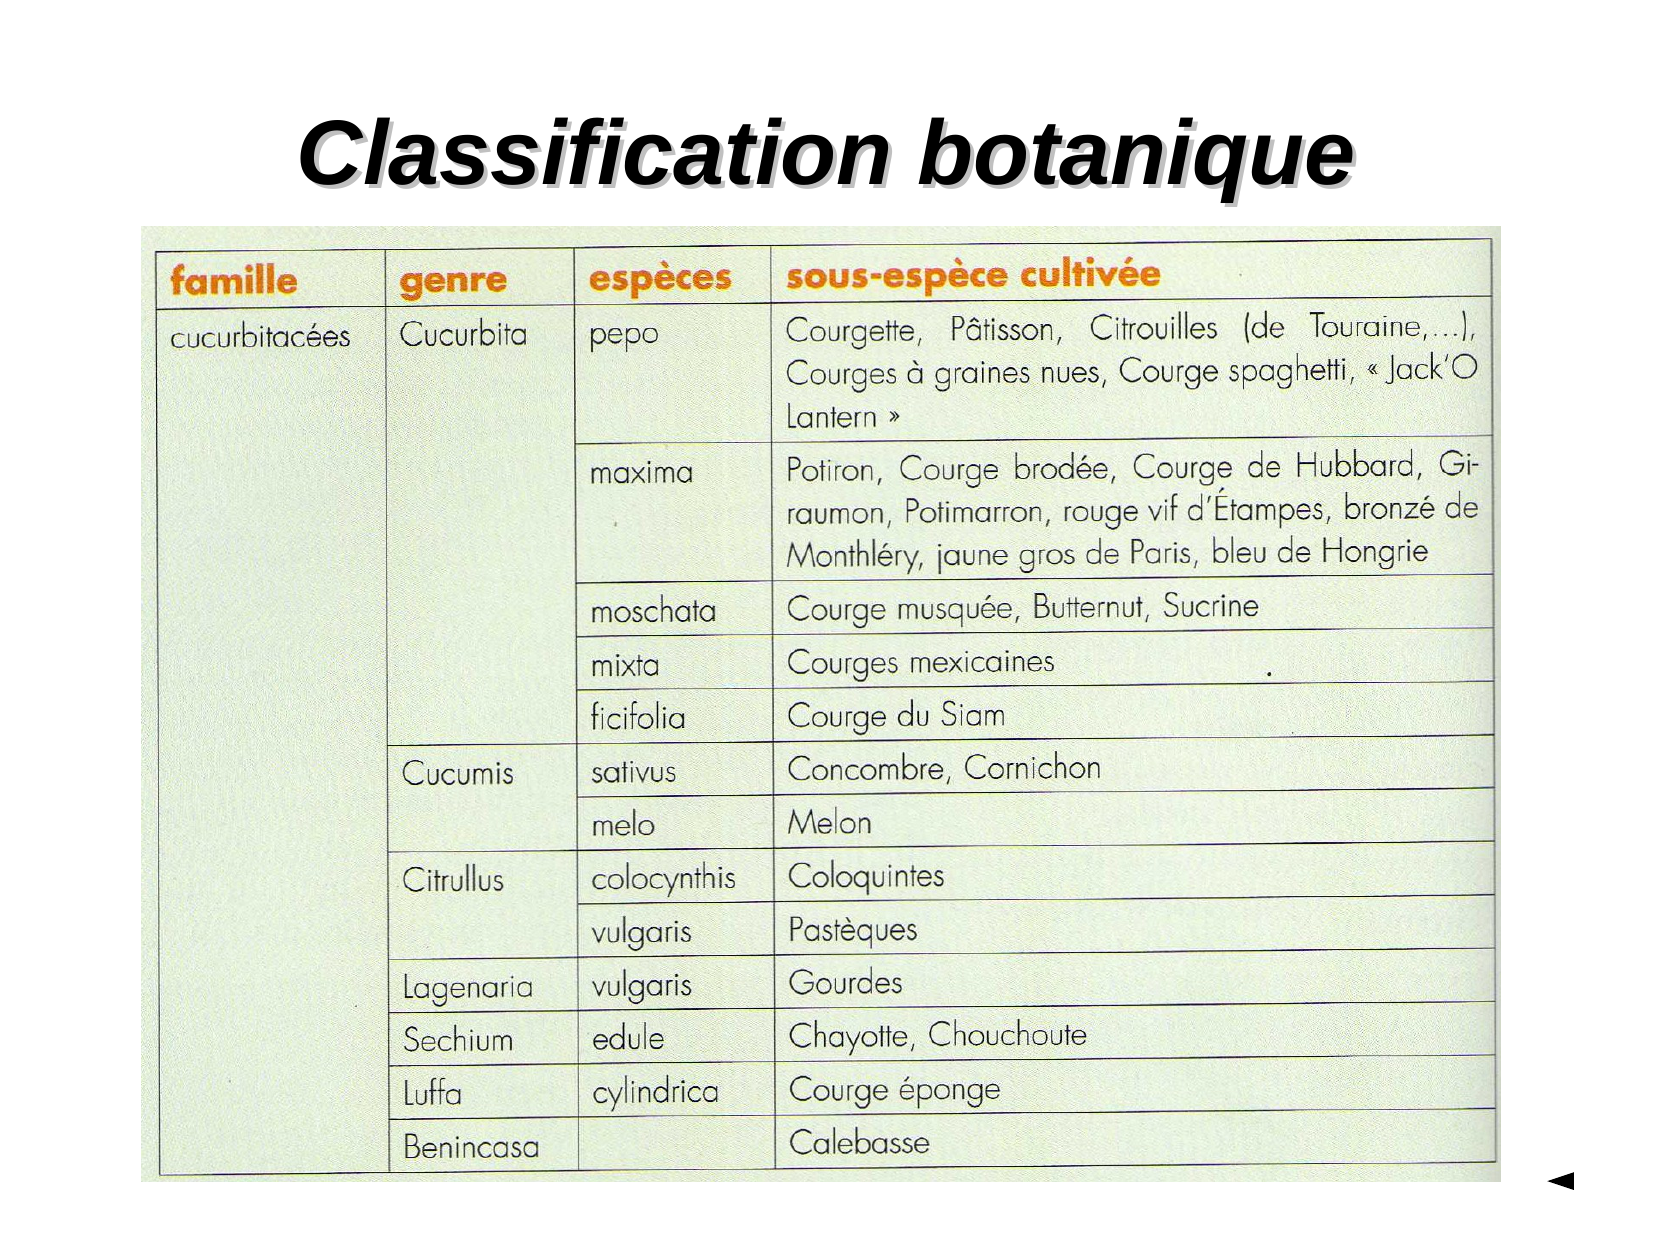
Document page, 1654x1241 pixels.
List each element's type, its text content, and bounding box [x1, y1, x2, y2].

picture [141, 226, 1501, 1182]
title Classification botanique [82, 49, 1571, 257]
